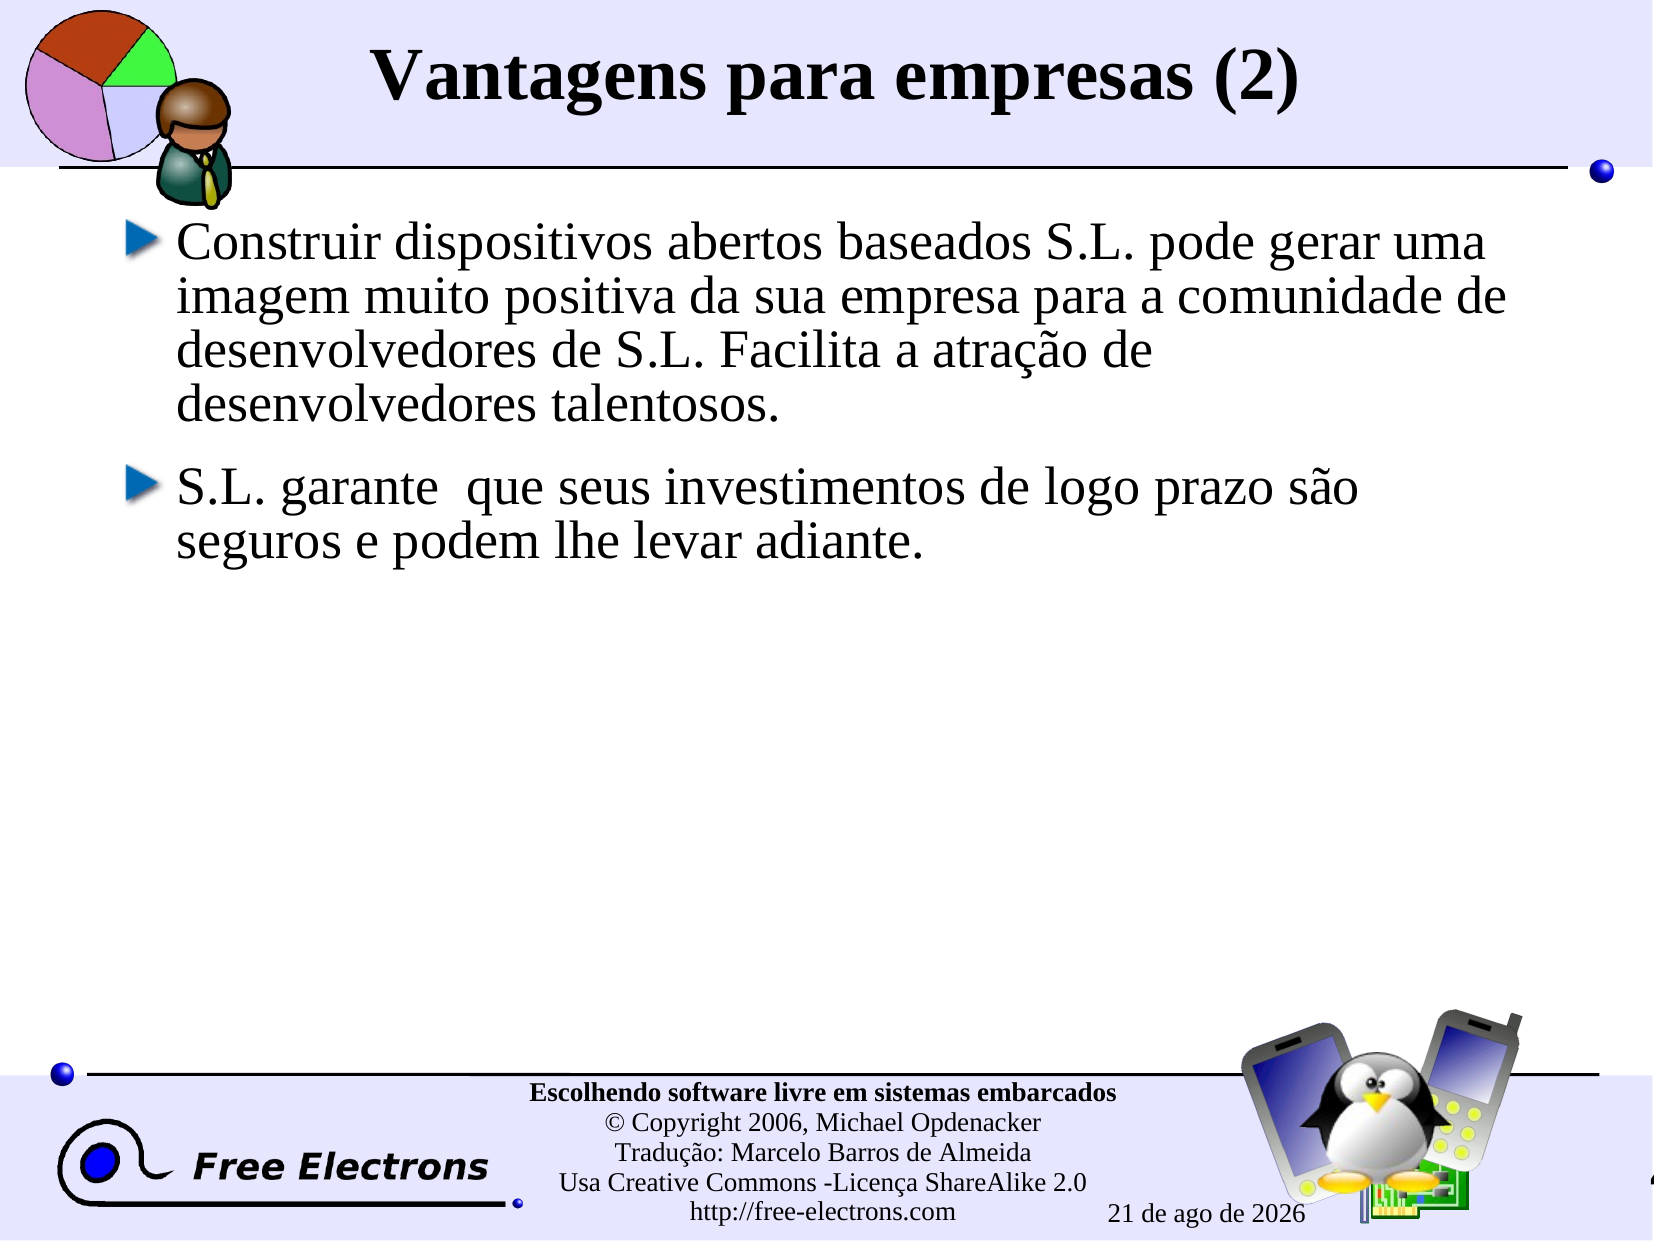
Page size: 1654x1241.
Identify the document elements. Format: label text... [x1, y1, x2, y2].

title Vantagens para empresas (2) [232, 25, 1603, 124]
list Construir dispositivos abertos baseados S.L. pode gerar uma imagem muito positiva da sua empresa para a comunidade de desenvolvedores de S.L. Facilita a atração de desenvolvedores talentosos. S.L. garante que seus investimentos de logo prazo são seguros e podem lhe levar adiante. [105, 216, 1518, 1067]
picture [25, 10, 232, 210]
picture [50, 1108, 527, 1216]
picture [1231, 1008, 1537, 1241]
